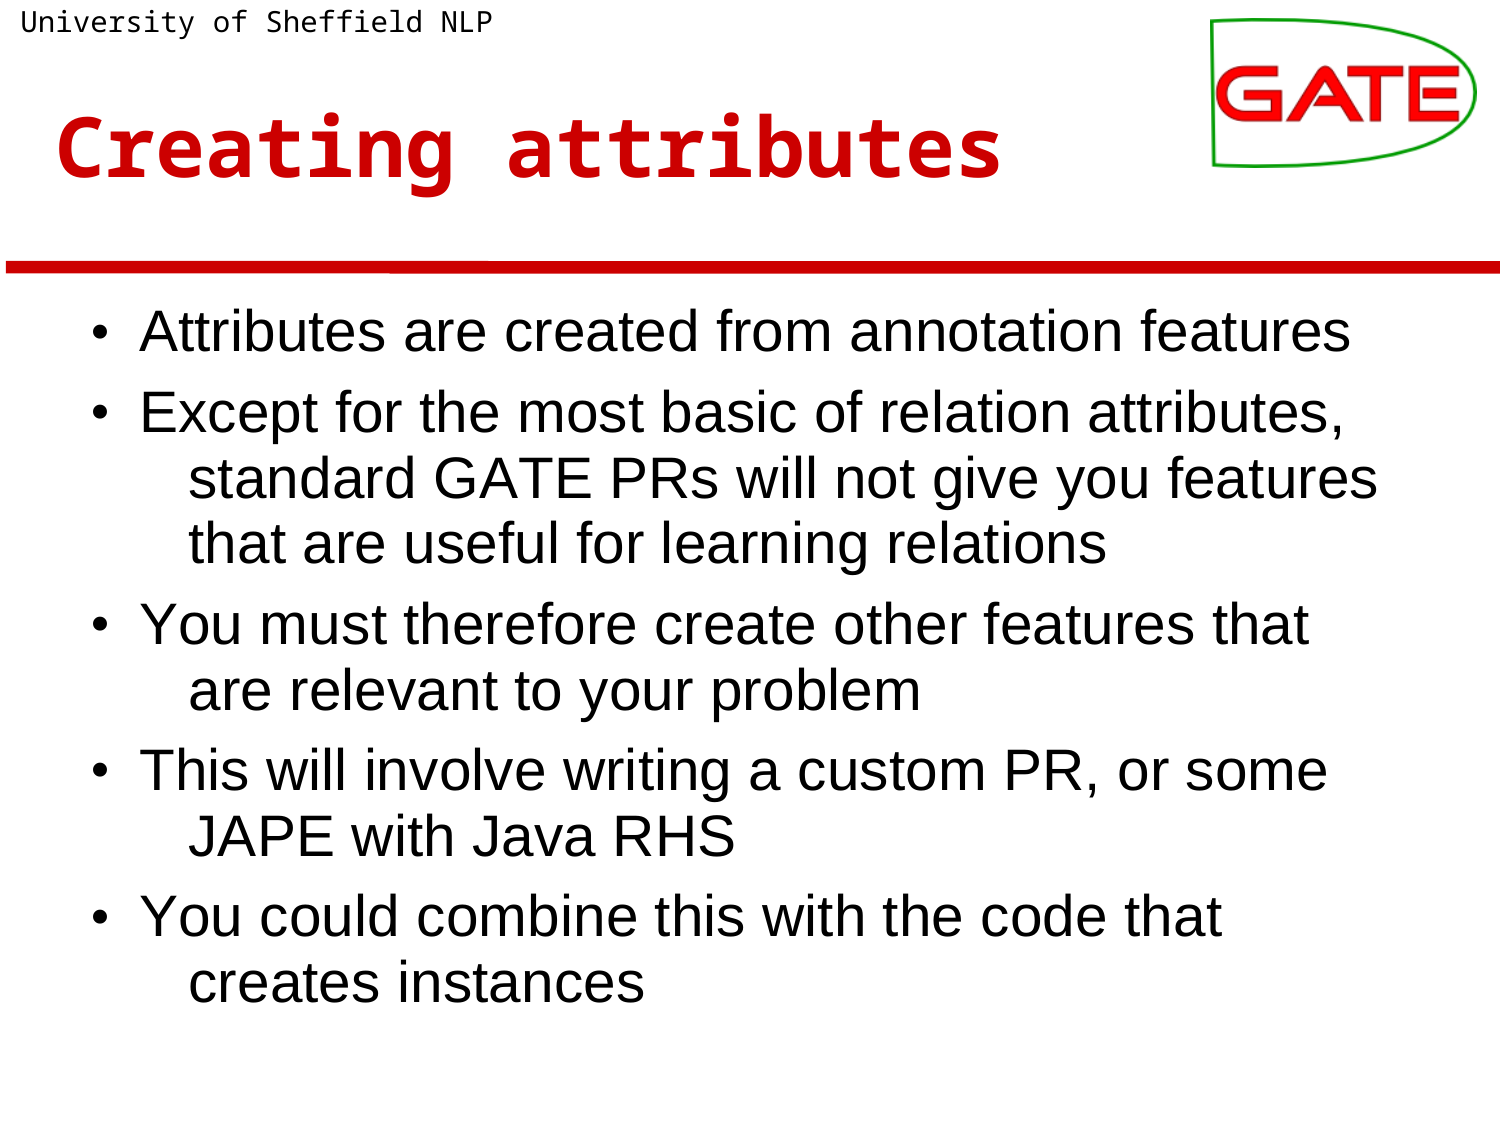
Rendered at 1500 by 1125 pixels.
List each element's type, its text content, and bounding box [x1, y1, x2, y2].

list Attributes are created from annotation features Except for the most basic of relation attributes, standard GATE PRs will not give you features that are useful for learning relations You must therefore create other features that are relevant to your problem This will involve writing a custom PR, or some JAPE with Java RHS You could combine this with the code that creates instances [74, 290, 1425, 1034]
picture [1210, 18, 1477, 168]
title Creating attributes [41, 37, 1391, 254]
